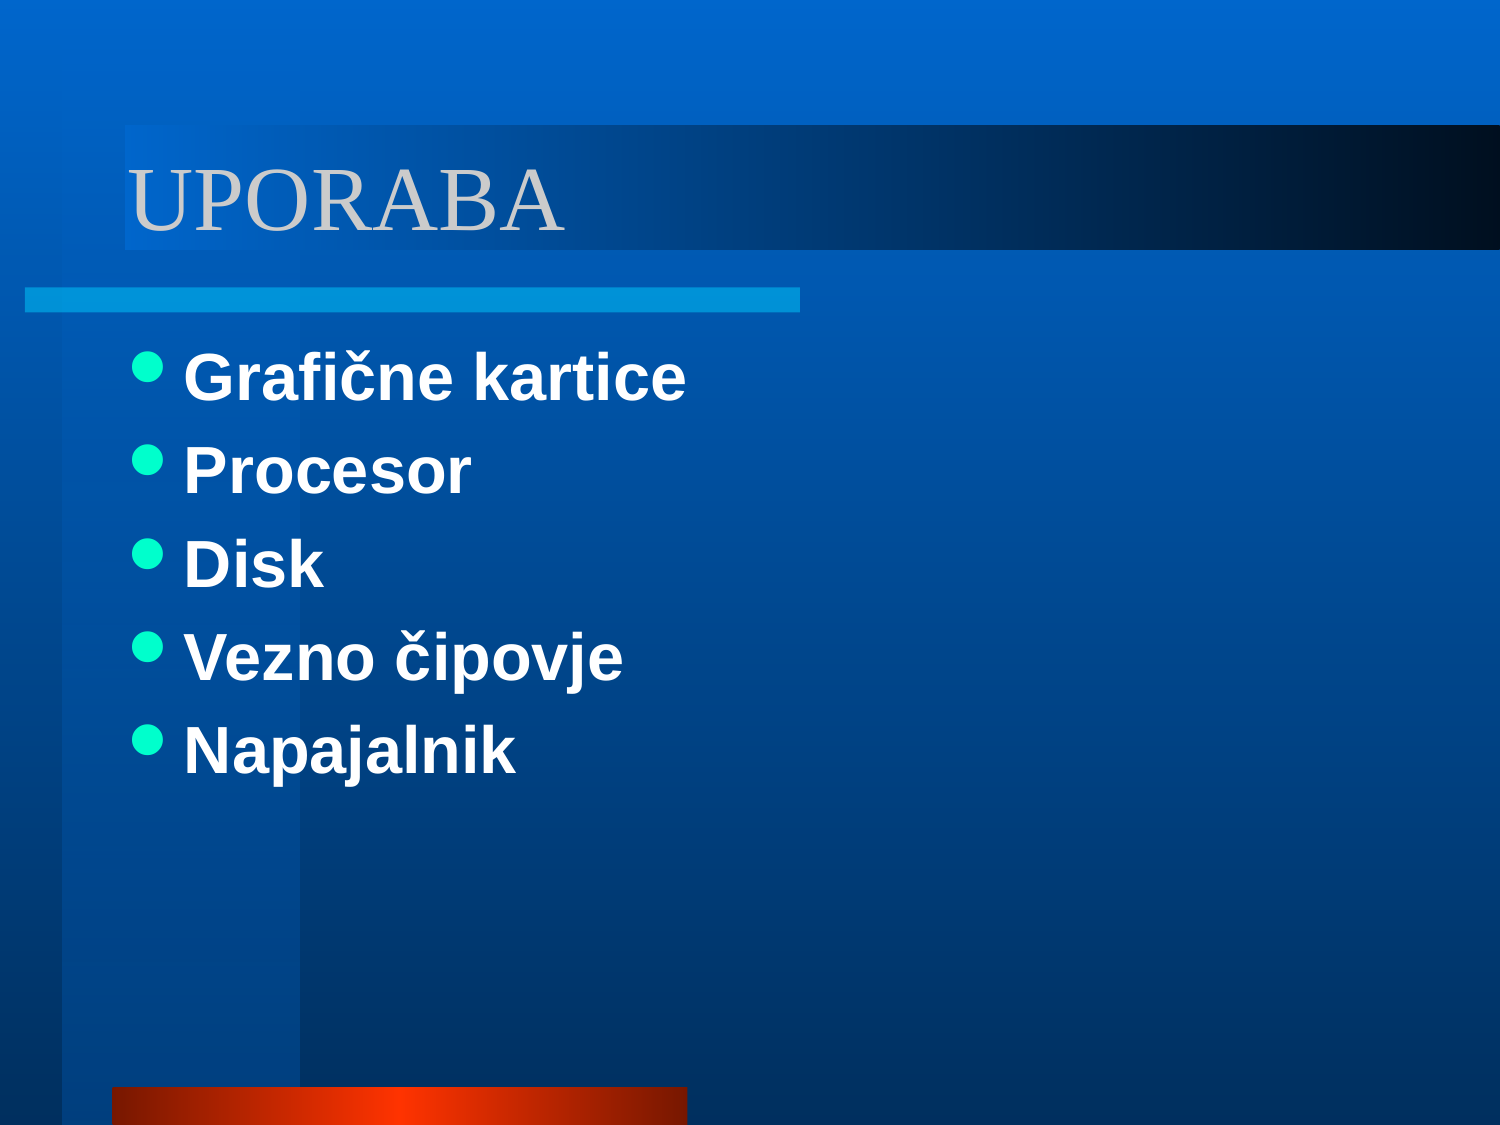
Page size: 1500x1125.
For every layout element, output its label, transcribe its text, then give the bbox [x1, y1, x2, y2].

list Grafične kartice Procesor Disk Vezno čipovje Napajalnik [112, 326, 1388, 1000]
title UPORABA [112, 99, 1388, 288]
